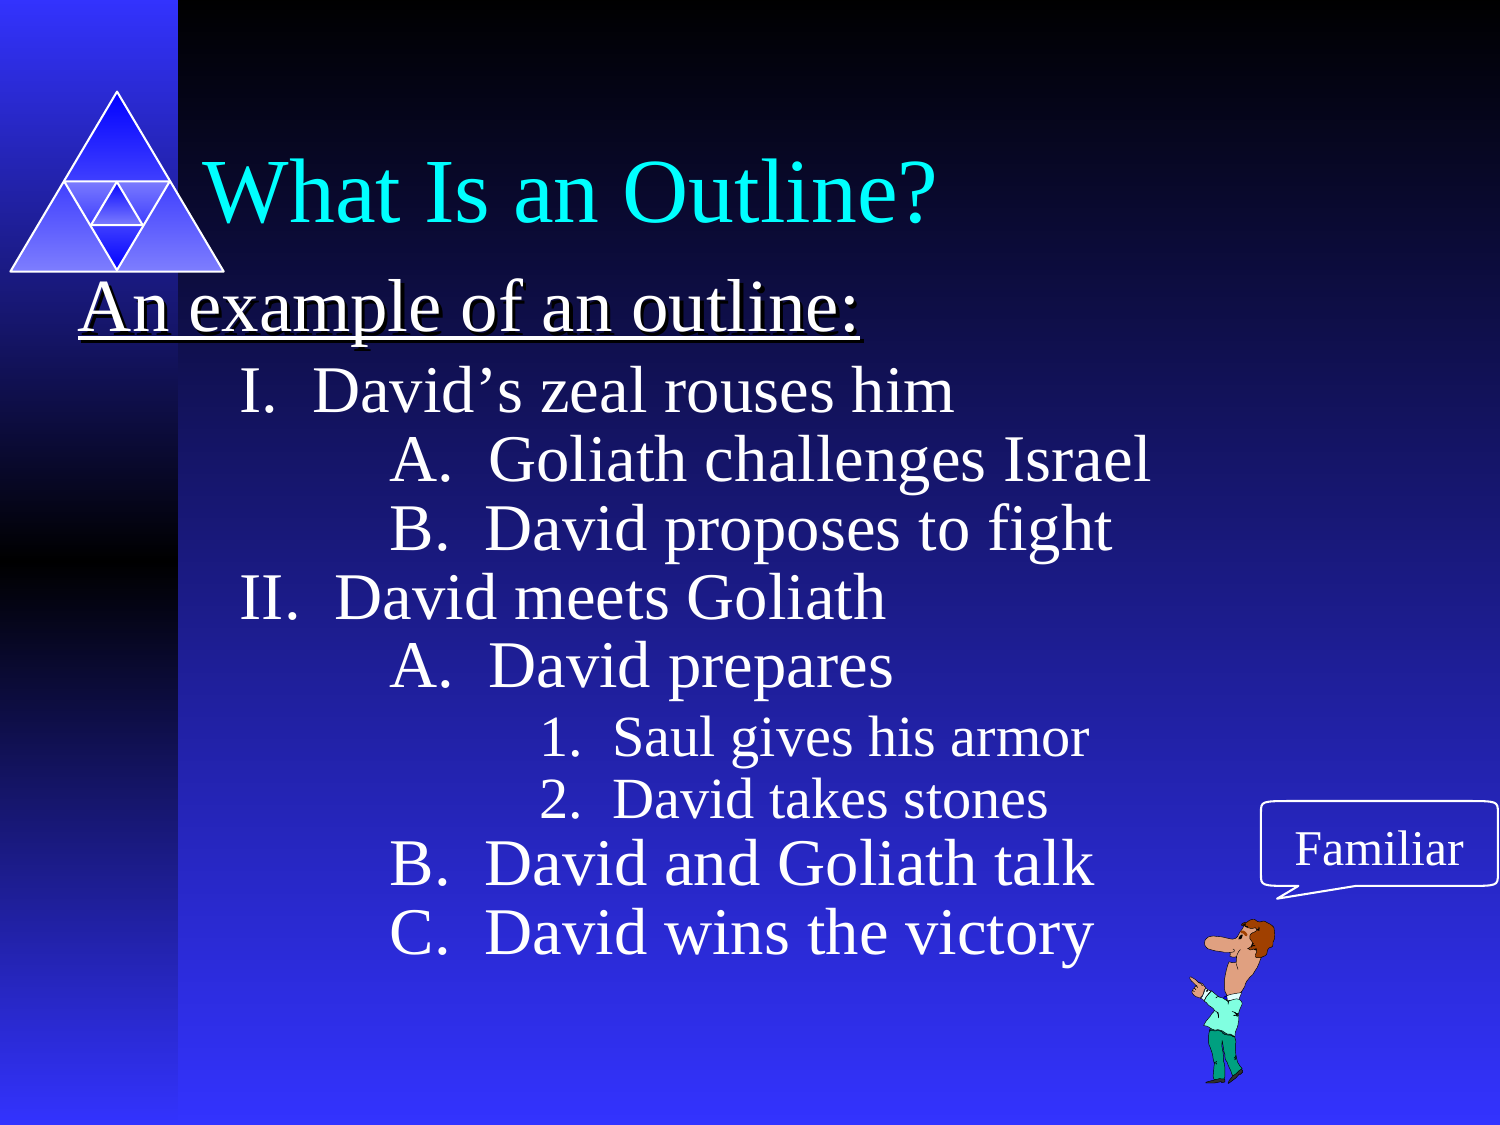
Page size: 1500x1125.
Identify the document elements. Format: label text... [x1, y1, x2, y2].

text_box I. David’s zeal rouses him A. Goliath challenges Israel B. David proposes to fight II. David meets Goliath A. David prepares 1. Saul gives his armor 2. David takes stones B. David and Goliath talk C. David wins the victory [224, 349, 1488, 977]
text_box Familiar [1260, 801, 1498, 899]
chart [1189, 918, 1276, 1085]
title What Is an Outline? [187, 99, 1463, 288]
list An example of an outline: [62, 262, 1288, 938]
